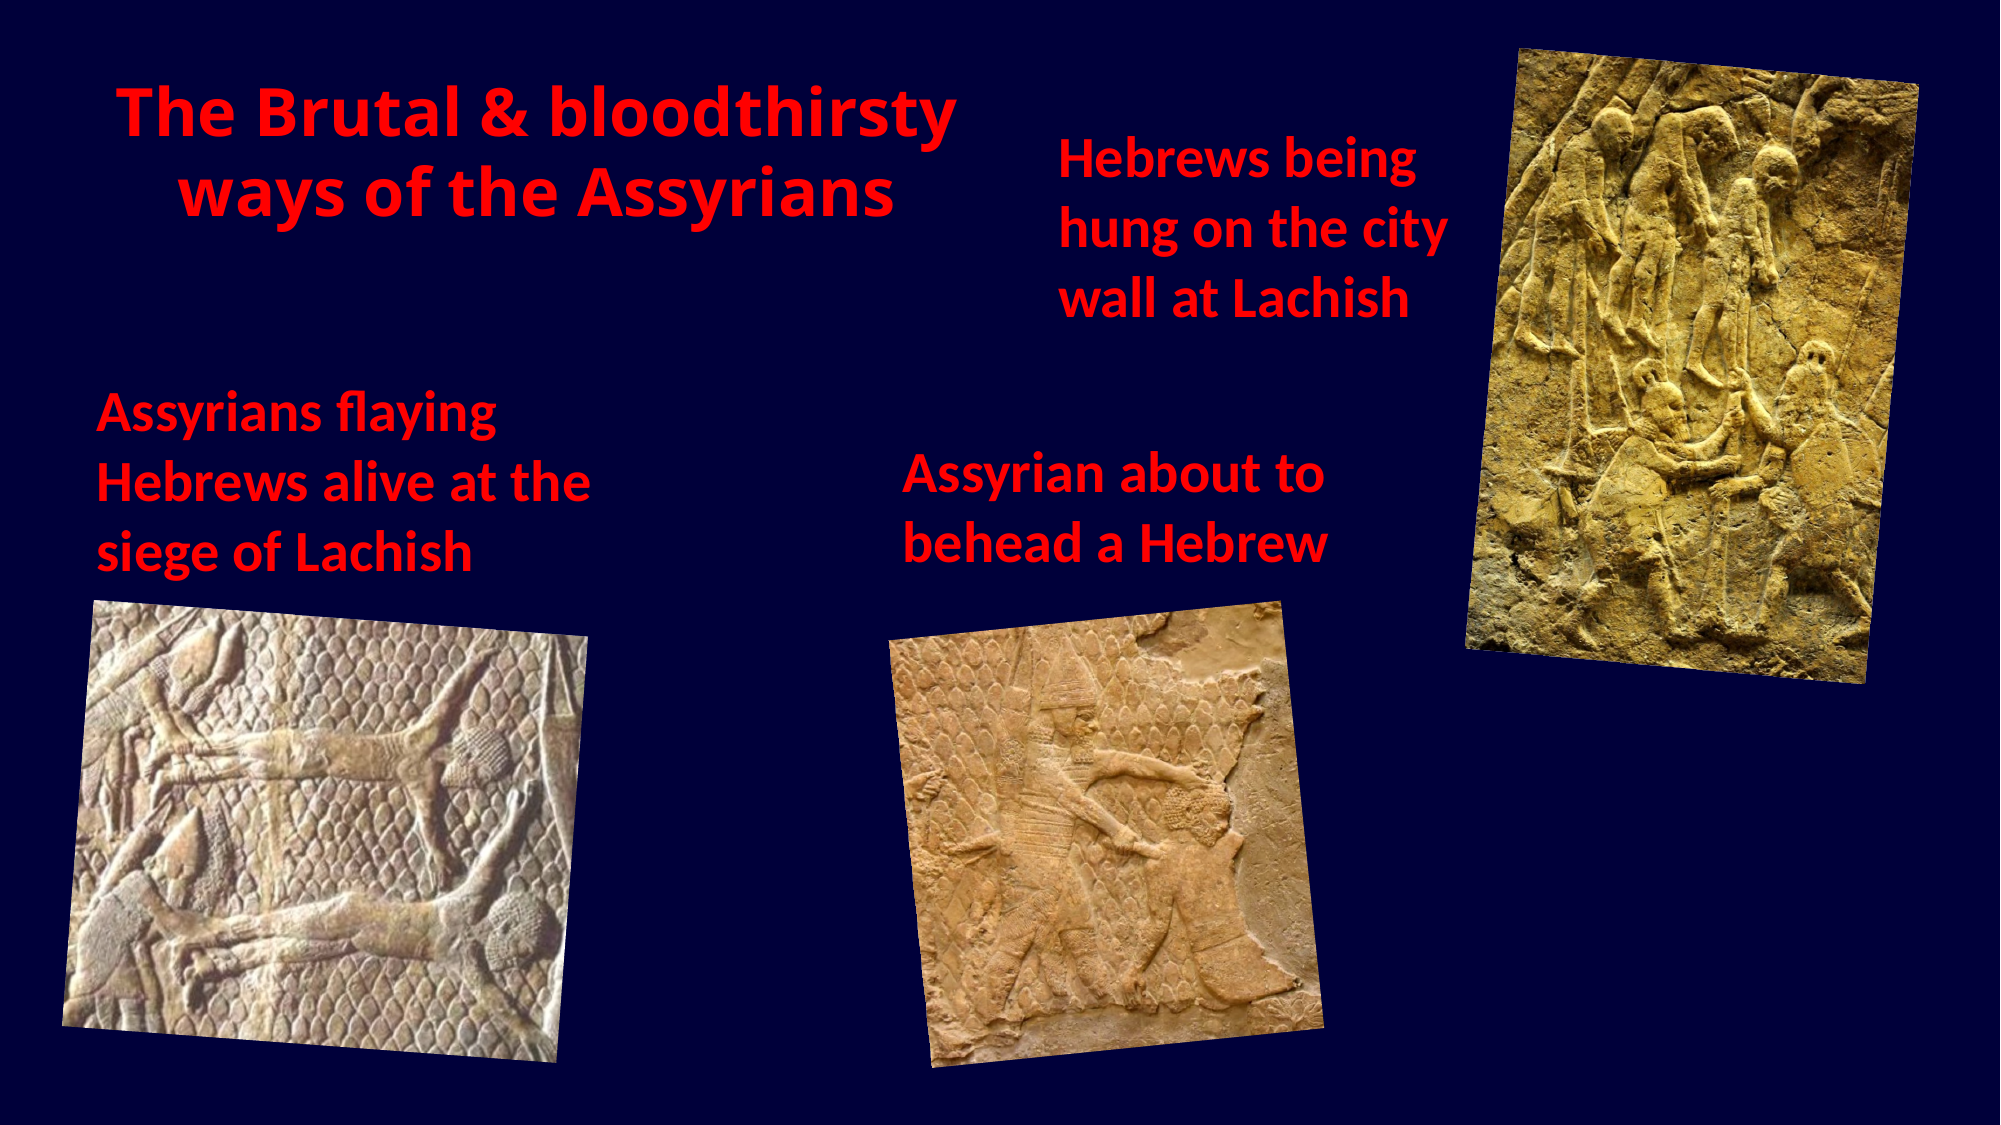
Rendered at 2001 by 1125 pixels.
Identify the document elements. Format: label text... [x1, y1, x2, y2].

text_box Hebrews being hung on the city wall at Lachish [1043, 111, 1530, 339]
picture [1464, 47, 1919, 684]
picture [61, 599, 589, 1063]
text_box Assyrians flaying Hebrews alive at the siege of Lachish [81, 365, 608, 593]
picture [887, 600, 1325, 1069]
text_box The Brutal & bloodthirsty ways of the Assyrians [47, 62, 1027, 239]
text_box Assyrian about to behead a Hebrew [887, 426, 1372, 583]
